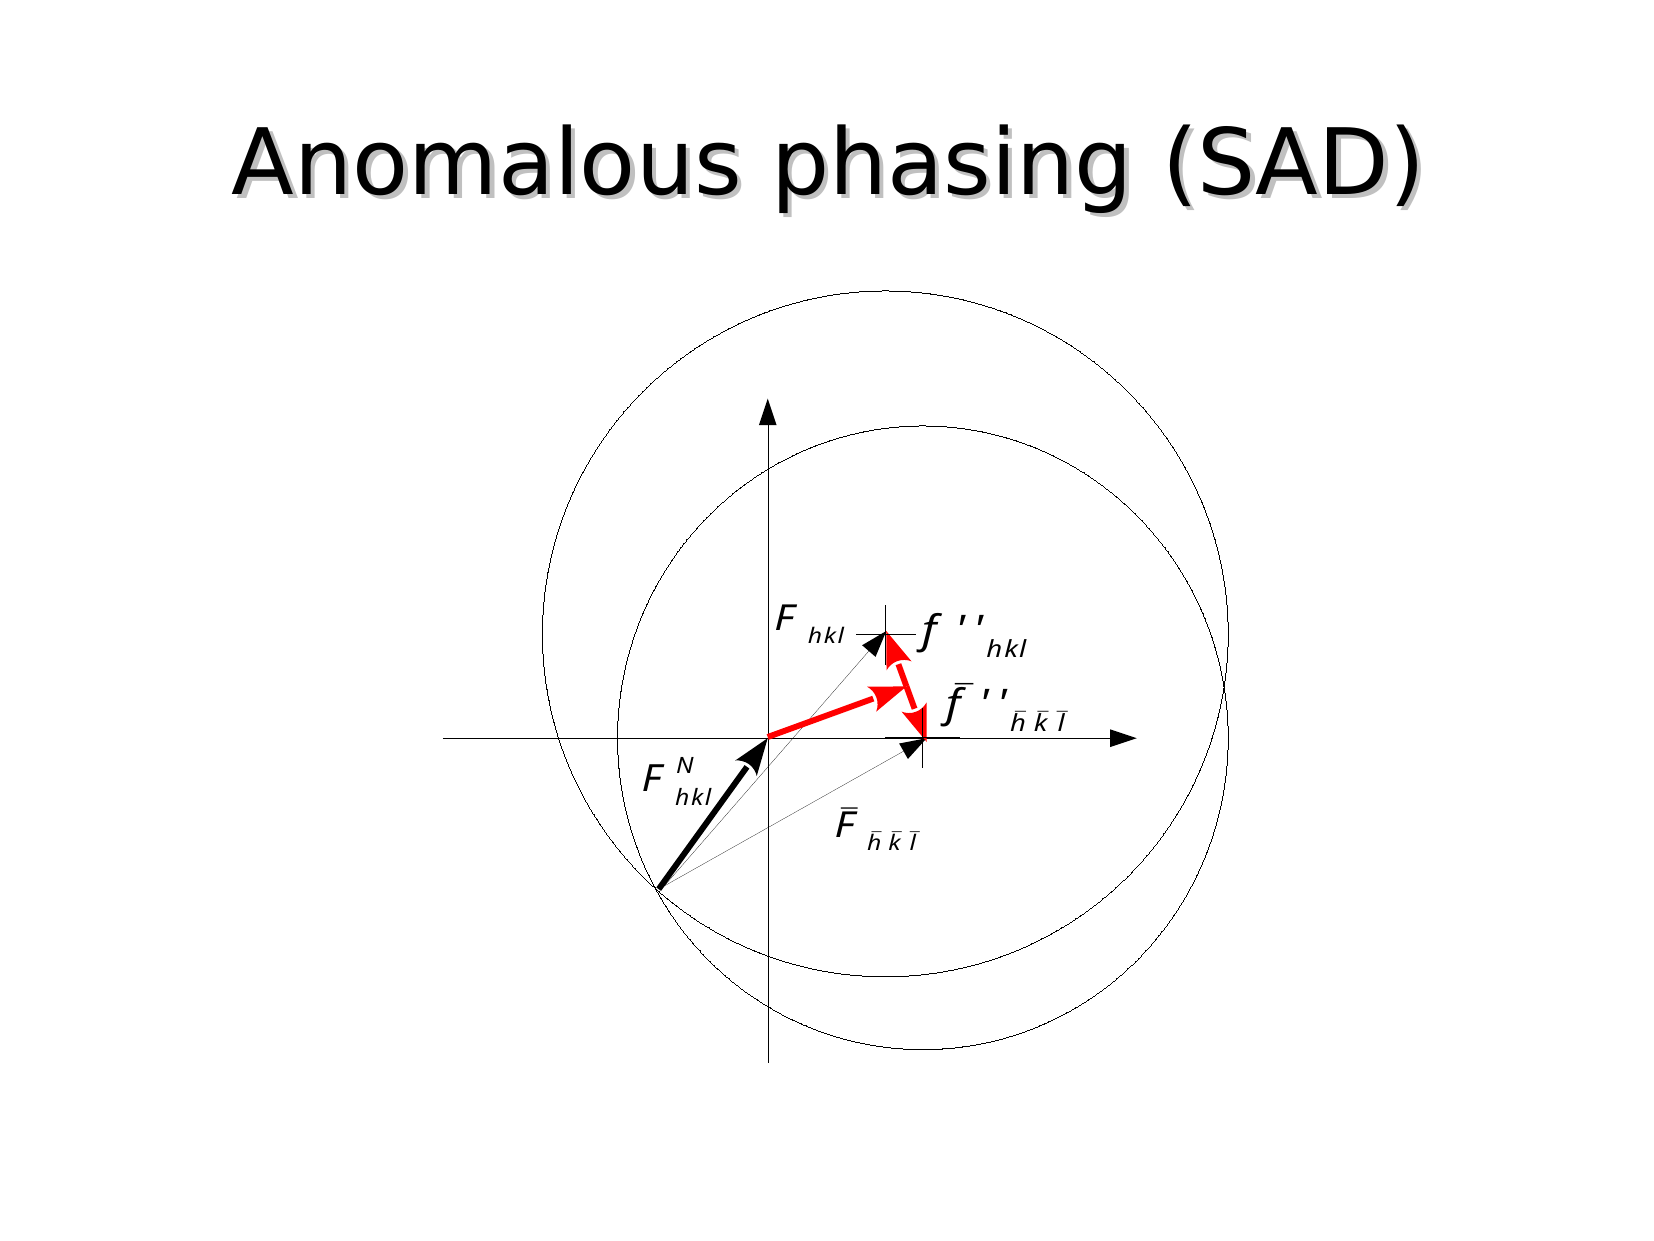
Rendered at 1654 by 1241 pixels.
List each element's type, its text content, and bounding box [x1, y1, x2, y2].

chart [930, 673, 1076, 739]
chart [905, 599, 1034, 665]
chart [767, 590, 852, 650]
chart [826, 797, 927, 857]
chart [634, 747, 719, 813]
title Anomalous phasing (SAD) [123, 59, 1536, 267]
